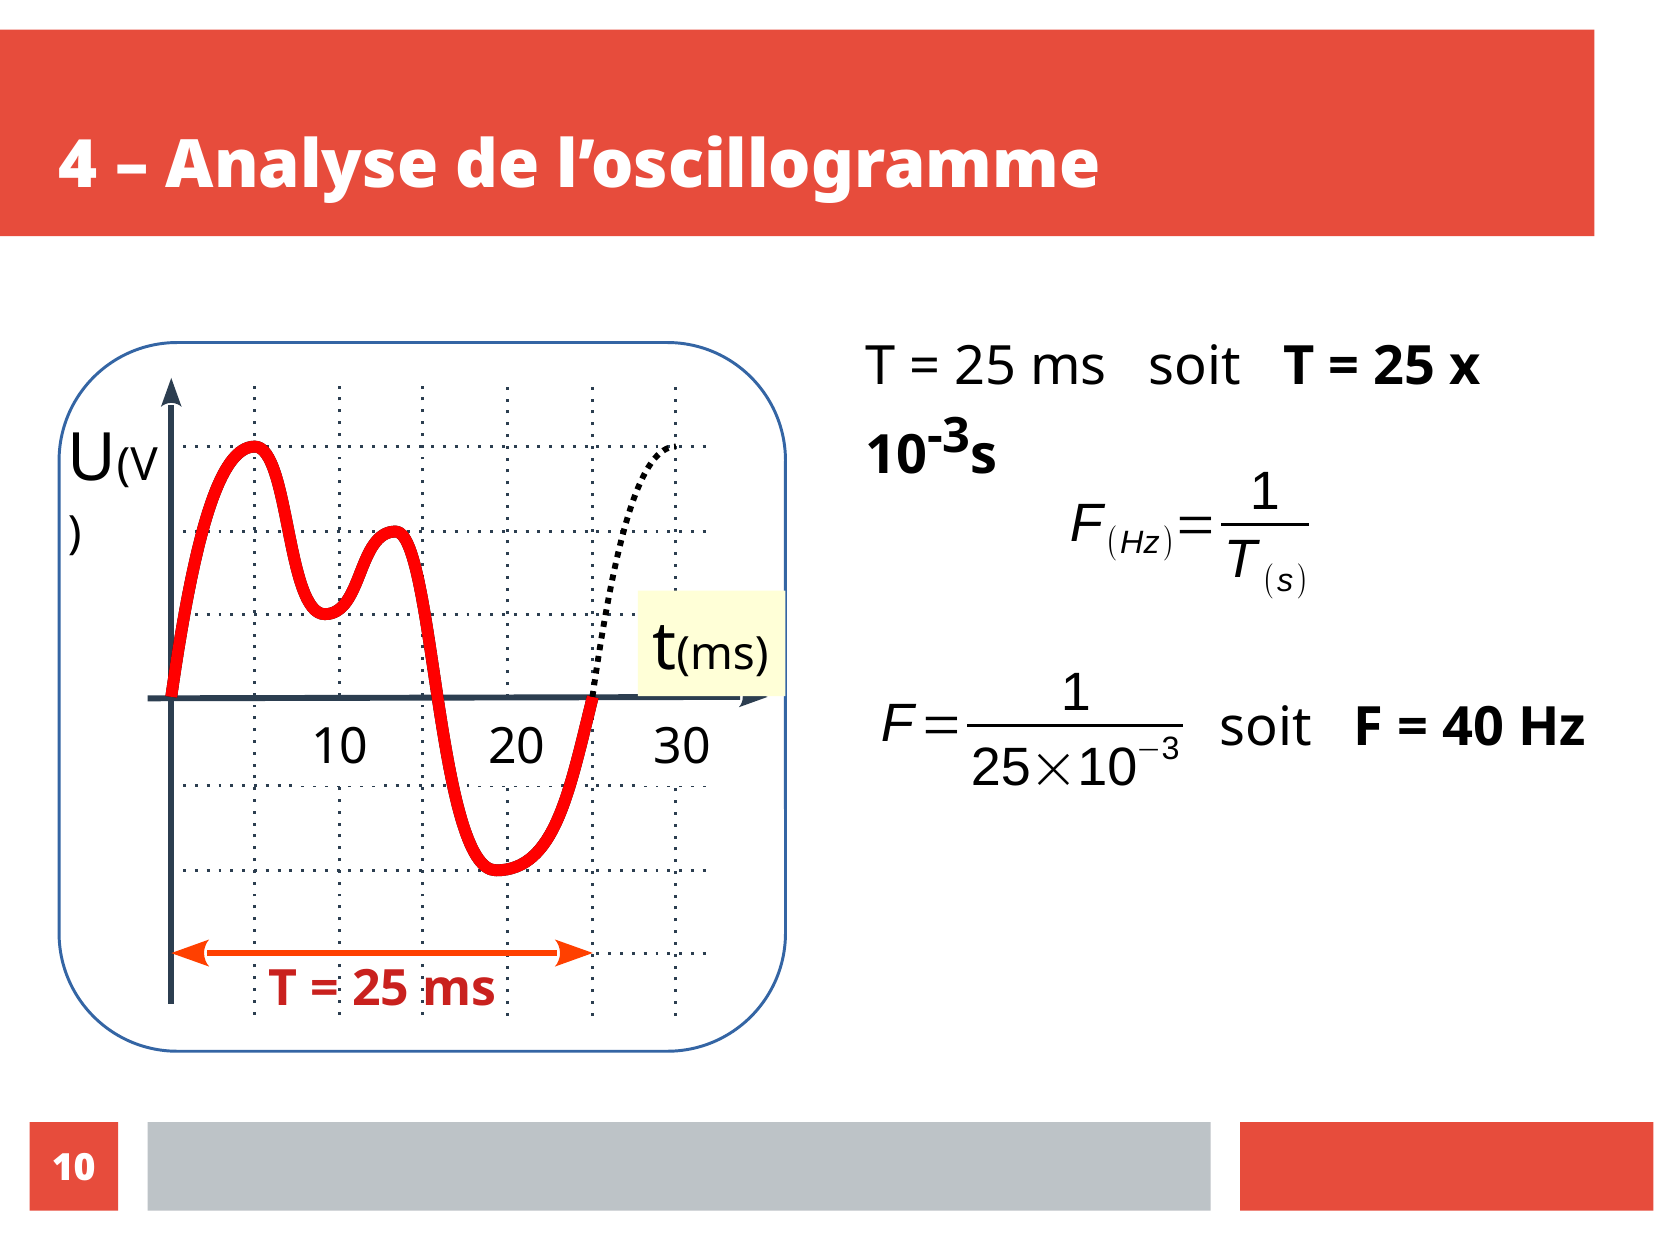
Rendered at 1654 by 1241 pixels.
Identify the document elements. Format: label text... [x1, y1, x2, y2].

text_box [75, 342, 786, 694]
text_box [445, 701, 585, 864]
text_box U(V) [53, 401, 185, 501]
text_box [178, 453, 430, 695]
text_box T = 25 ms soit T = 25 x 10-3s [850, 318, 1571, 419]
text_box 10 [295, 702, 384, 781]
text_box t(ms) [637, 590, 786, 690]
text_box 20 [472, 702, 562, 781]
title 4 – Analyse de l’oscillogramme [59, 59, 1595, 207]
text_box [59, 501, 786, 1052]
text_box 30 [637, 702, 727, 781]
text_box T = 25 ms [253, 944, 514, 1023]
chart [874, 661, 1192, 798]
text_box soit F = 40 Hz [1204, 680, 1607, 780]
chart [1062, 460, 1318, 601]
